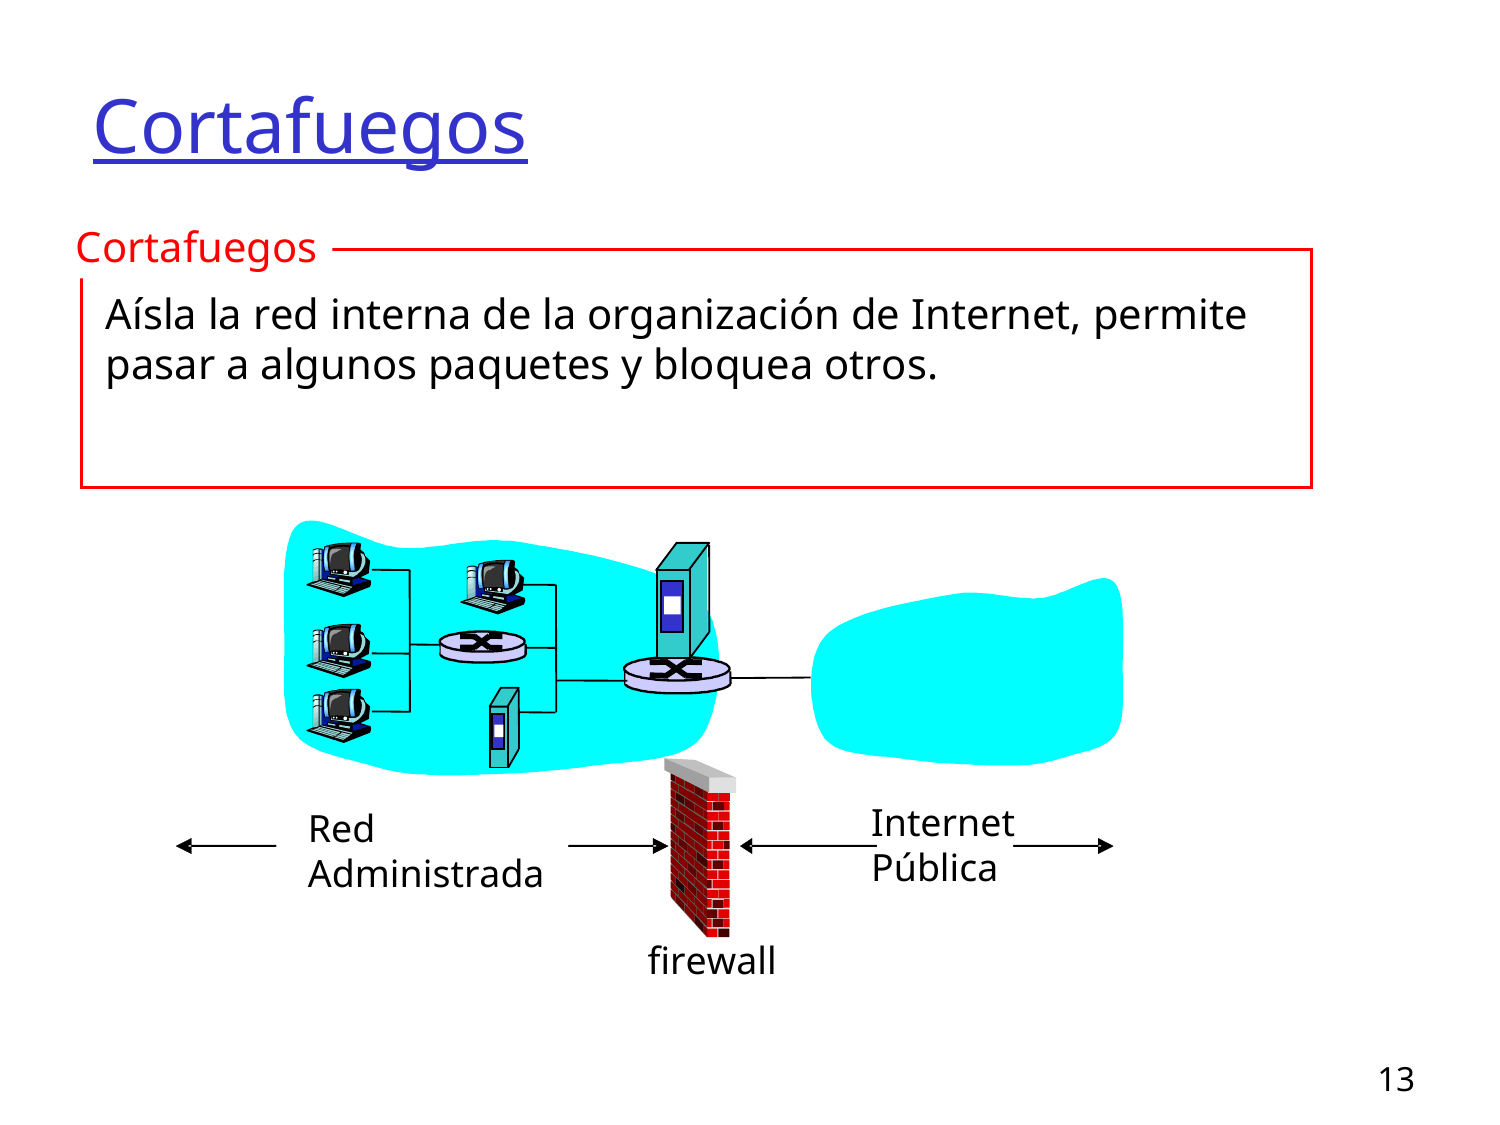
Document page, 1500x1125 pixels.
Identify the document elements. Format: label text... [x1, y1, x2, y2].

text_box Aísla la red interna de la organización de Internet, permite pasar a algunos paquetes y bloquea otros. [91, 280, 1309, 396]
text_box [694, 617, 720, 660]
text_box [493, 715, 504, 748]
text_box [1040, 800, 1114, 889]
text_box [176, 838, 277, 854]
text_box [811, 578, 1124, 766]
text_box [626, 660, 670, 677]
text_box [440, 645, 525, 661]
text_box firewall [632, 929, 792, 990]
text_box [625, 672, 730, 692]
text_box [669, 673, 684, 679]
text_box [691, 548, 708, 653]
text_box [491, 708, 507, 767]
text_box [683, 660, 728, 677]
text_box [283, 520, 737, 929]
text_box Red Administrada [293, 797, 560, 903]
text_box [477, 633, 487, 637]
text_box [81, 249, 1312, 488]
text_box [568, 838, 669, 854]
title Cortafuegos [77, 29, 1353, 218]
text_box [593, 940, 831, 995]
text_box [442, 635, 475, 648]
text_box [493, 689, 516, 705]
text_box [740, 800, 856, 889]
text_box [658, 571, 689, 657]
text_box [656, 659, 689, 664]
text_box [488, 635, 523, 649]
text_box Internet Pública [856, 791, 1040, 897]
text_box [509, 695, 518, 762]
text_box [659, 544, 706, 569]
text_box Cortafuegos [60, 212, 333, 279]
